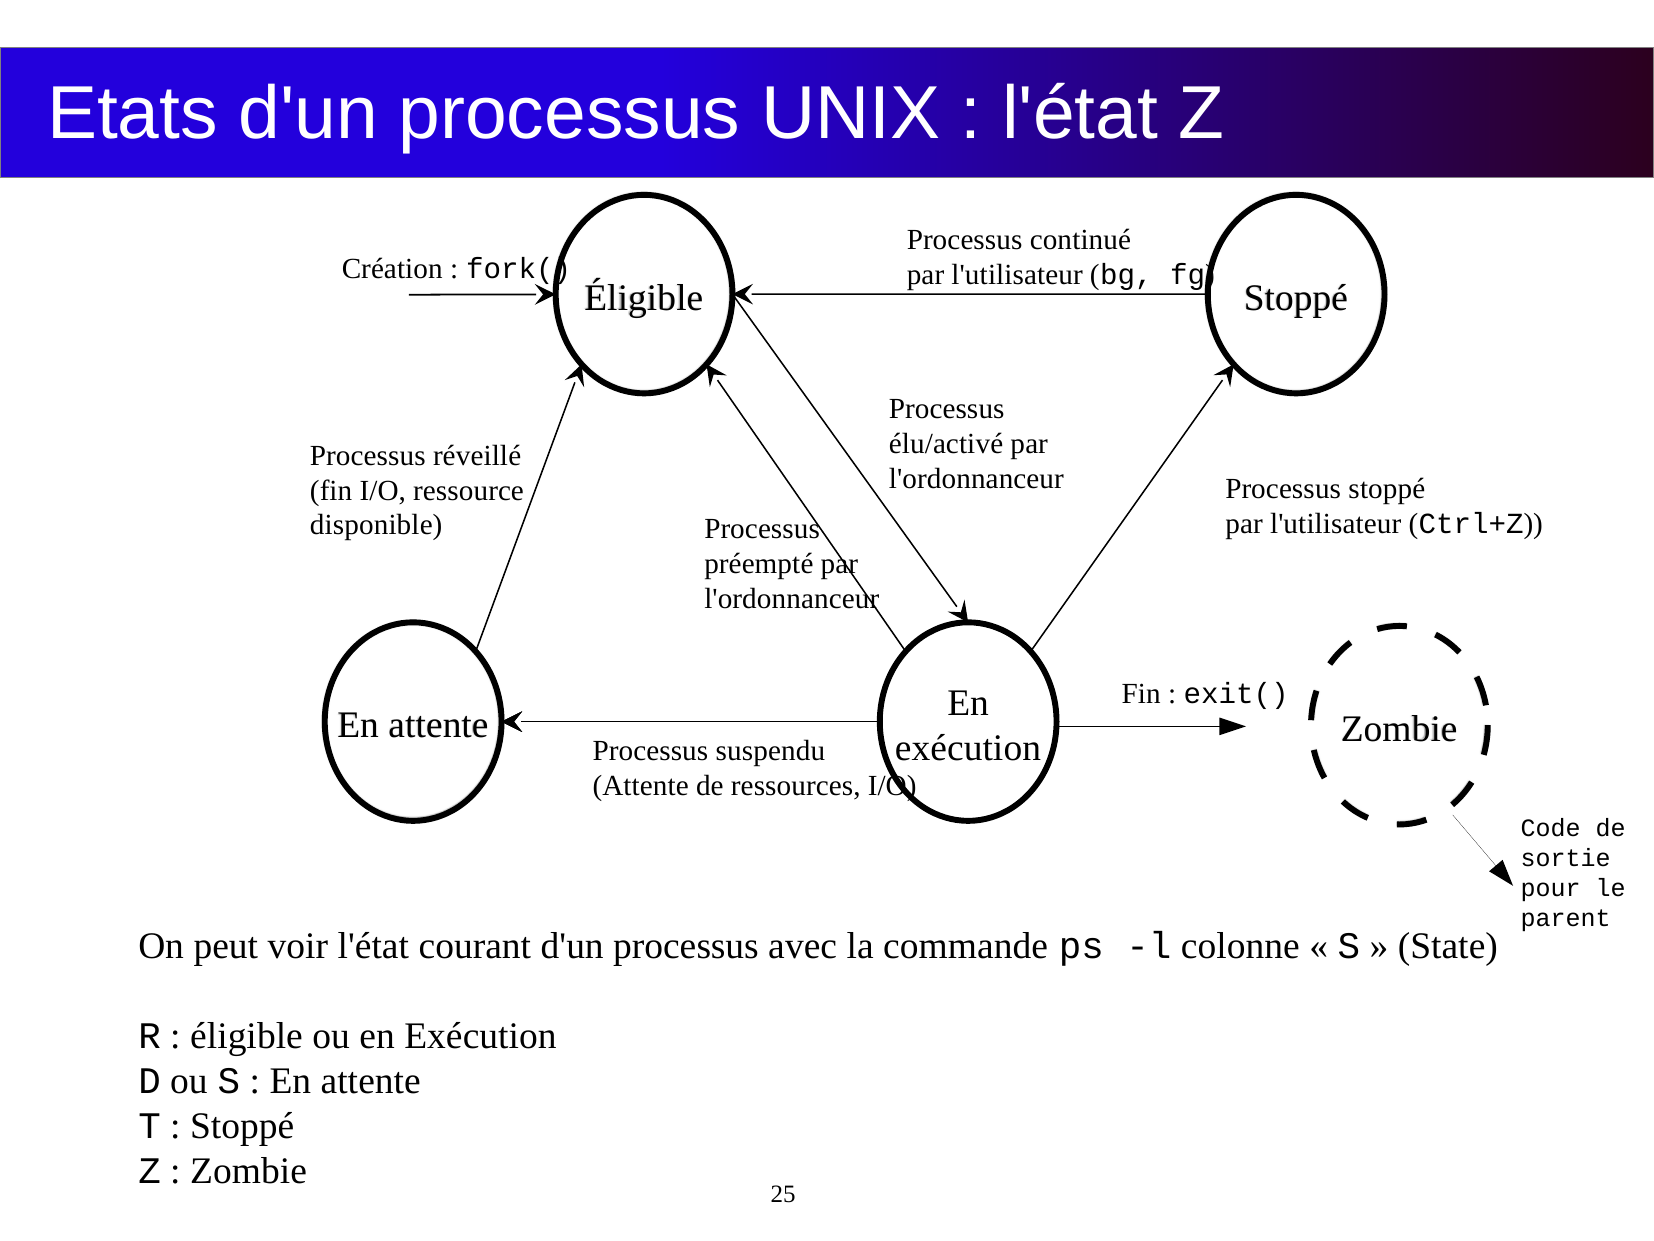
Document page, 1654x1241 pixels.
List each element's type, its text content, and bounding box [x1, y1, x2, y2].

text_box Processus suspendu (Attente de ressources, I/O) [577, 722, 840, 805]
text_box Création : fork() [327, 239, 526, 289]
text_box Stoppé [1207, 194, 1385, 394]
text_box Processus continué par l'utilisateur (bg, fg) [892, 210, 1137, 293]
text_box Processus réveillé (fin I/O, ressource disponible) [295, 426, 525, 544]
text_box Code de sortie pour le parent [1505, 804, 1654, 939]
text_box On peut voir l'état courant d'un processus avec la commande ps -l colonne « S » (State) R : éligible ou en Exécution D ou S : En attente T : Stoppé Z : Zombie [123, 913, 1514, 1241]
text_box Fin : exit() [1106, 665, 1306, 715]
text_box Éligible [555, 194, 733, 394]
text_box En attente [324, 622, 502, 821]
text_box Processus préempté par l'ordonnanceur [803, 500, 841, 555]
text_box Processus élu/activé par l'ordonnanceur [874, 380, 1025, 498]
text_box Processus stoppé par l'utilisateur (Ctrl+Z)) [1210, 459, 1436, 543]
text_box En exécution [879, 622, 1057, 821]
text_box Processus préempté par l'ordonnanceur [689, 500, 841, 618]
title Etats d'un processus UNIX : l'état Z [47, 6, 1477, 225]
text_box Zombie [1311, 625, 1488, 825]
